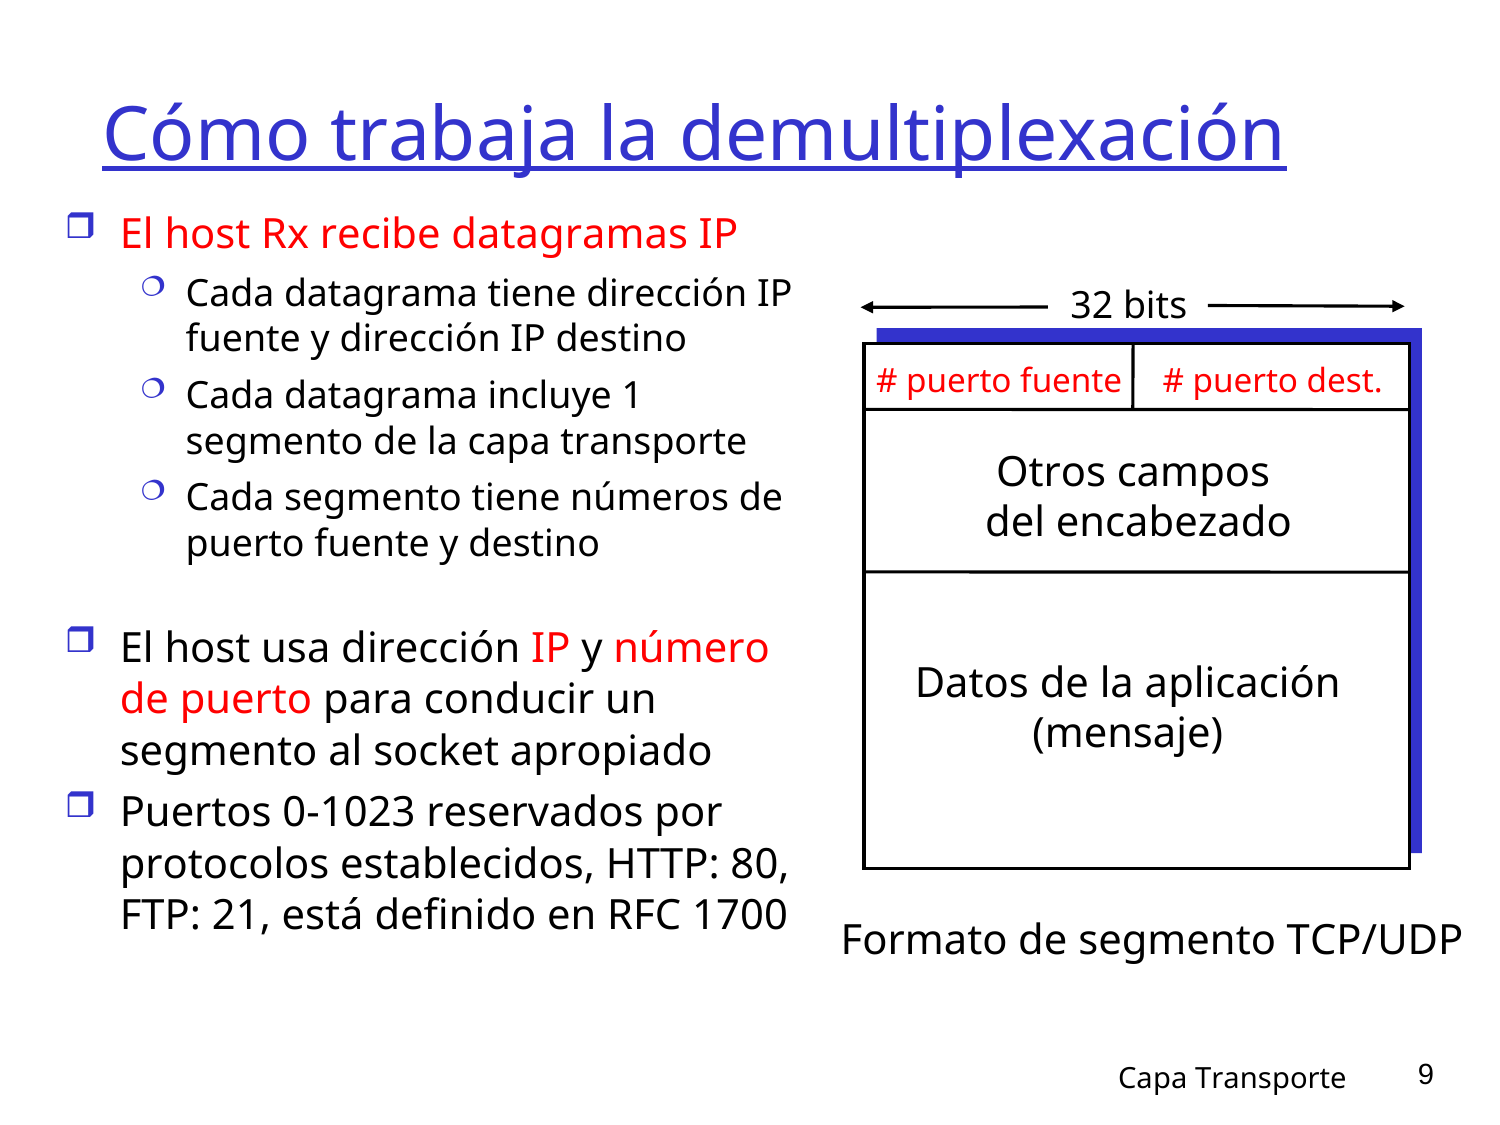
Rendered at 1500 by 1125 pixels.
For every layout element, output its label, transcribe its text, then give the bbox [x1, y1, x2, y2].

text_box Formato de segmento TCP/UDP [825, 905, 1479, 971]
text_box # puerto dest. [1147, 351, 1399, 407]
title Cómo trabaja la demultiplexación [87, 37, 1463, 225]
text_box Otros campos del encabezado [970, 437, 1307, 553]
text_box 32 bits [1055, 273, 1203, 334]
text_box # puerto fuente [861, 351, 1131, 407]
text_box Datos de la aplicación (mensaje)‏ [899, 648, 1356, 764]
list El host Rx recibe datagramas IP Cada datagrama tiene dirección IP fuente y dirección IP destino Cada datagrama incluye 1 segmento de la capa transporte Cada segmento tiene números de puerto fuente y destino El host usa dirección IP y número de puerto para conducir un segmento al socket apropiado Puertos 0-1023 reservados por protocolos establecidos, HTTP: 80, FTP: 21, está definido en RFC 1700 [49, 200, 813, 1101]
text_box [864, 328, 1422, 869]
